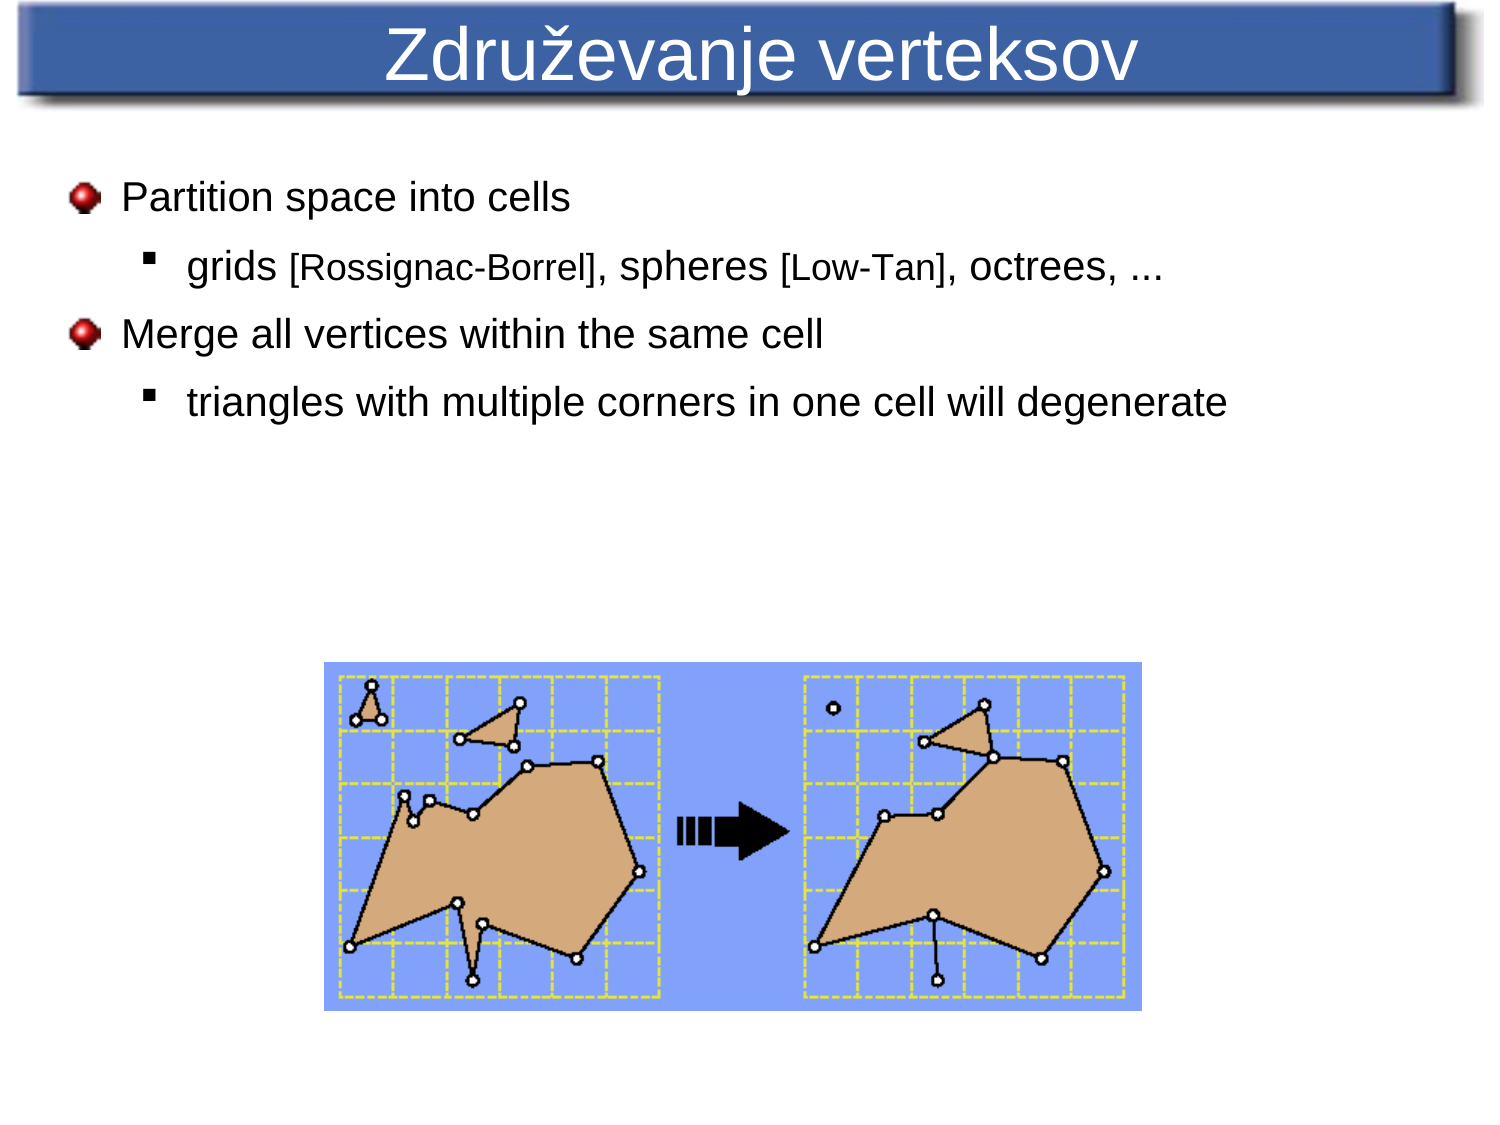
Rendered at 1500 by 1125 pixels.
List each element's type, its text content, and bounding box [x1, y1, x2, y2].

title Združevanje verteksov [24, 0, 1500, 103]
picture [16, 0, 1484, 113]
picture [324, 662, 1142, 1011]
list Partition space into cells grids [Rossignac-Borrel], spheres [Low-Tan], octrees, ... Merge all vertices within the same cell triangles with multiple corners in one cell will degenerate [50, 162, 1463, 609]
